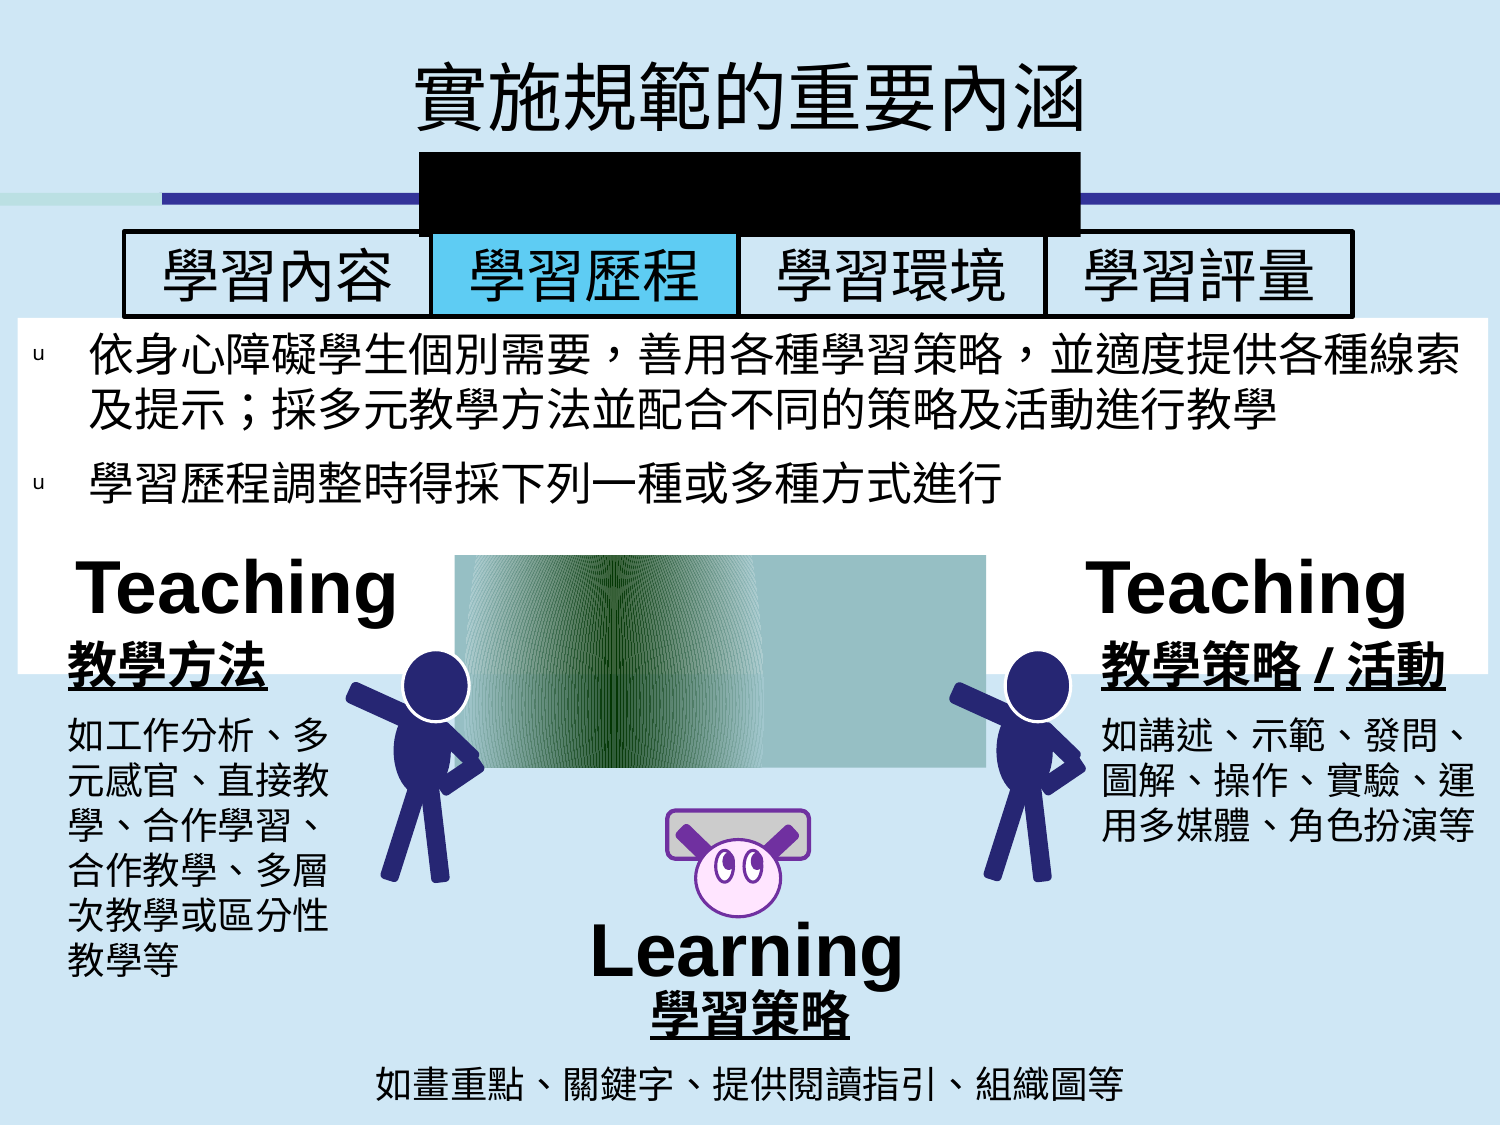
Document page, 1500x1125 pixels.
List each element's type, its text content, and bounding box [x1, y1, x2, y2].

text_box Teaching [60, 531, 415, 637]
text_box 學習環境 [738, 231, 1045, 317]
text_box [347, 555, 1084, 881]
text_box 學習策略 如畫重點、關鍵字、提供閱讀指引、組織圖等 [723, 999, 772, 1036]
text_box 學習內容 [123, 231, 431, 317]
text_box 實施規範的重要內涵 [0, 42, 1500, 148]
text_box [667, 810, 809, 917]
text_box IEP/IGP與課程規劃 [419, 152, 1081, 231]
text_box 教學方法 如工作分析、多元感官、直接教學、合作學習、合作教學、多層次教學或區分性教學等 [53, 625, 361, 990]
text_box Learning [574, 893, 922, 999]
text_box 學習策略 如畫重點、關鍵字、提供閱讀指引、組織圖等 [779, 999, 824, 1036]
text_box 依身心障礙學生個別需要，善用各種學習策略，並適度提供各種線索及提示；採多元教學方法並配合不同的策略及活動進行教學 學習歷程調整時得採下列一種或多種方式進行 [17, 317, 1489, 675]
text_box 學習歷程 [431, 231, 738, 317]
text_box Teaching [1070, 531, 1425, 637]
text_box 學習評量 [1045, 231, 1353, 317]
text_box [0, 192, 419, 206]
text_box 學習策略 如畫重點、關鍵字、提供閱讀指引、組織圖等 [301, 974, 1199, 1125]
text_box 教學策略/活動 如講述、示範、發問、圖解、操作、實驗、運用多媒體、角色扮演等 [1086, 625, 1500, 855]
text_box [1081, 192, 1500, 205]
